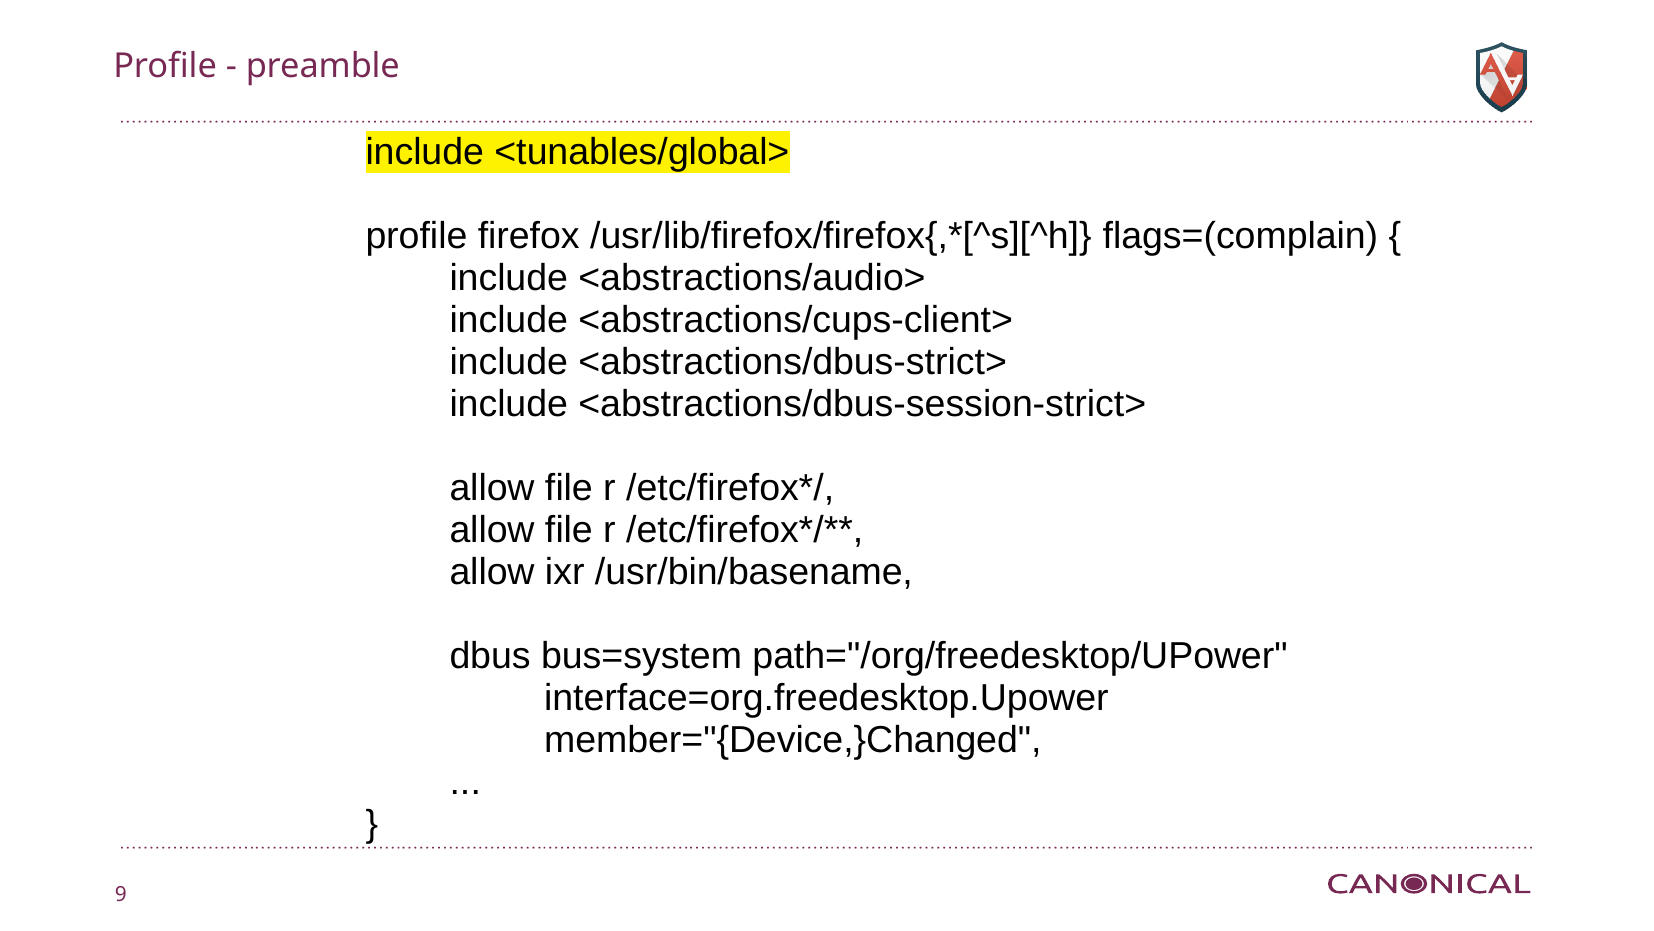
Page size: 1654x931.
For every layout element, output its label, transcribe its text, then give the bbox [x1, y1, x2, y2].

picture [111, 845, 350, 851]
text_box include <tunables/global> profile firefox /usr/lib/firefox/firefox{,*[^s][^h]} flags=(complain) { include <abstractions/audio> include <abstractions/cups-client> include <abstractions/dbus-strict> include <abstractions/dbus-session-strict> allow file r /etc/firefox*/, allow file r /etc/firefox*/**, allow ixr /usr/bin/basename, dbus bus=system path="/org/freedesktop/UPower" interface=org.freedesktop.Upower member="{Device,}Changed", ... } [350, 123, 1417, 852]
picture [111, 33, 1546, 124]
picture [1417, 845, 1533, 851]
title Profile - preamble [113, 48, 1382, 81]
